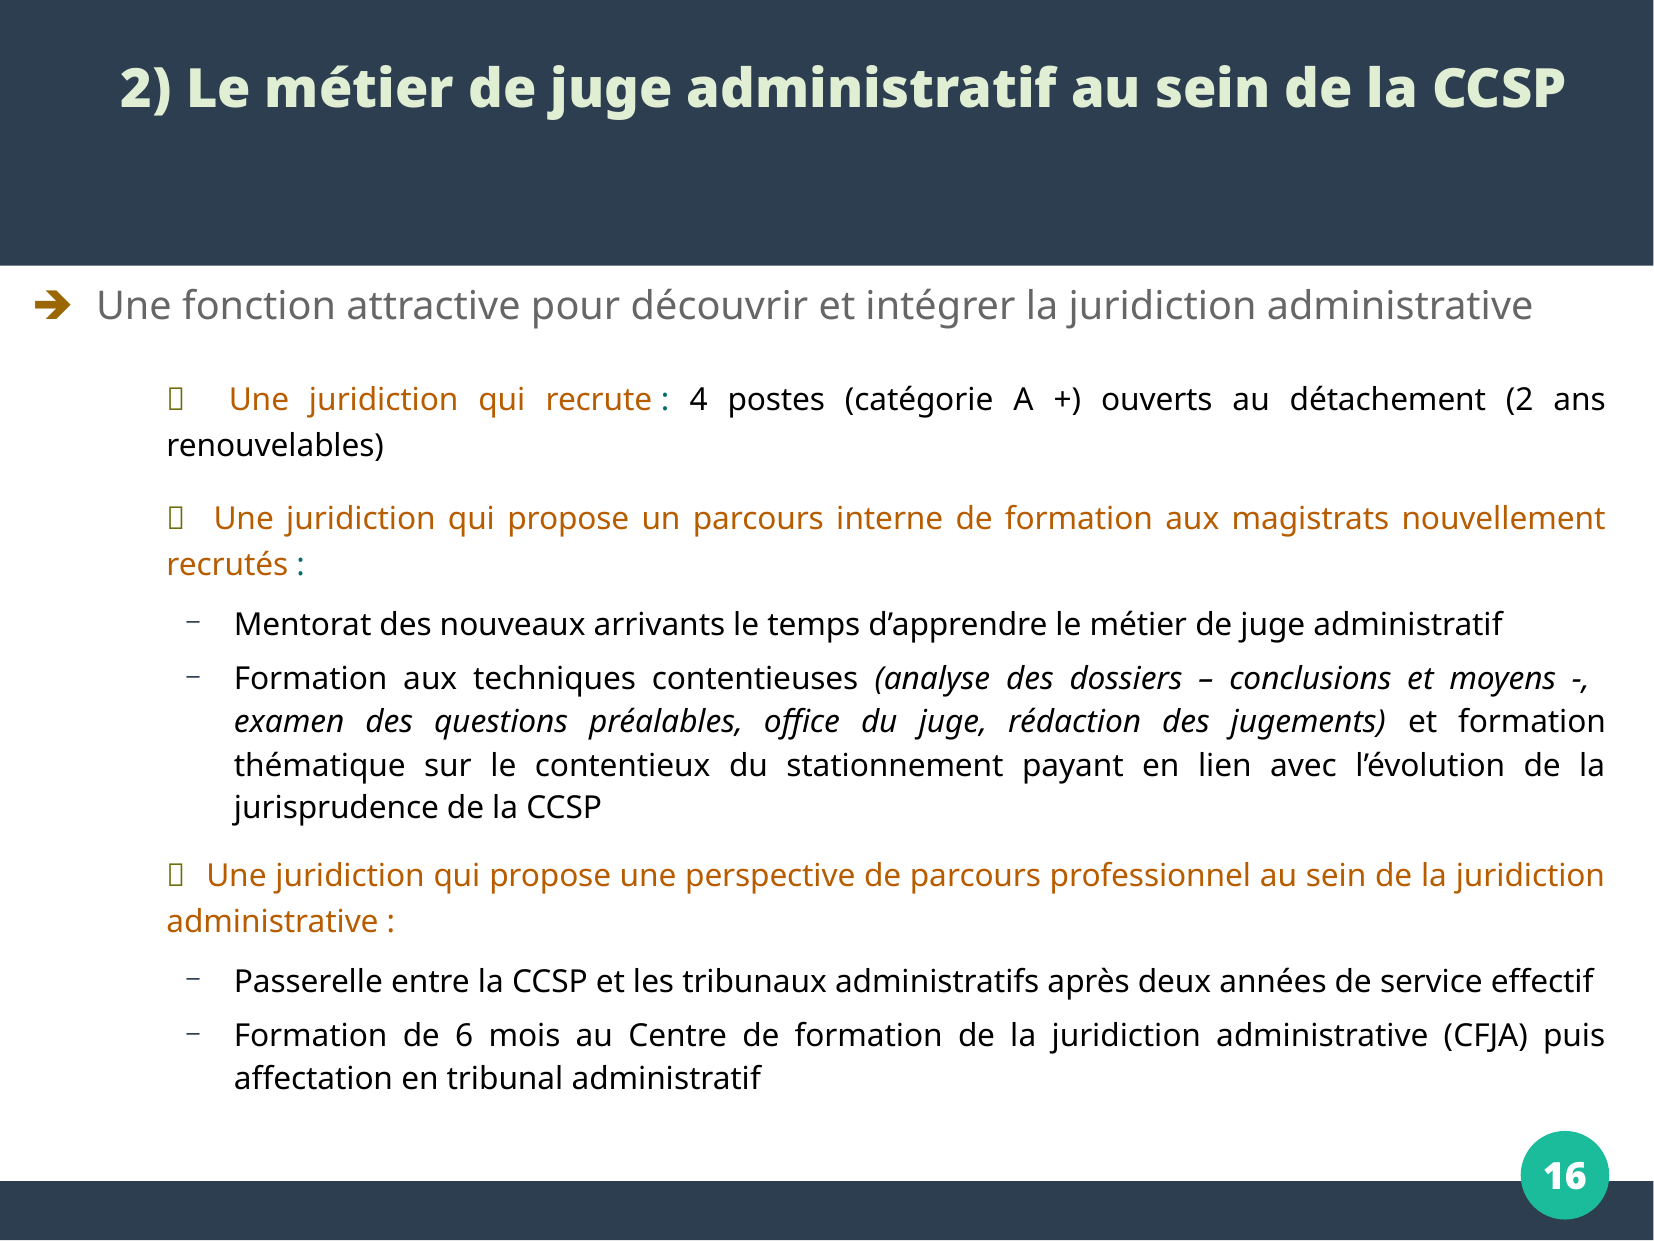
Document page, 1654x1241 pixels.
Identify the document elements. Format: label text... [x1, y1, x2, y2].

title 2) Le métier de juge administratif au sein de la CCSP [59, 49, 1630, 187]
list  Une fonction attractive pour découvrir et intégrer la juridiction administrative  Une juridiction qui recrute : 4 postes (catégorie A +) ouverts au détachement (2 ans renouvelables)  Une juridiction qui propose un parcours interne de formation aux magistrats nouvellement recrutés : Mentorat des nouveaux arrivants le temps d’apprendre le métier de juge administratif Formation aux techniques contentieuses (analyse des dossiers – conclusions et moyens -, examen des questions préalables, office du juge, rédaction des jugements) et formation thématique sur le contentieux du stationnement payant en lien avec l’évolution de la jurisprudence de la CCSP  Une juridiction qui propose une perspective de parcours professionnel au sein de la juridiction administrative : Passerelle entre la CCSP et les tribunaux administratifs après deux années de service effectif Formation de 6 mois au Centre de formation de la juridiction administrative (CFJA) puis affectation en tribunal administratif [0, 118, 1607, 1146]
